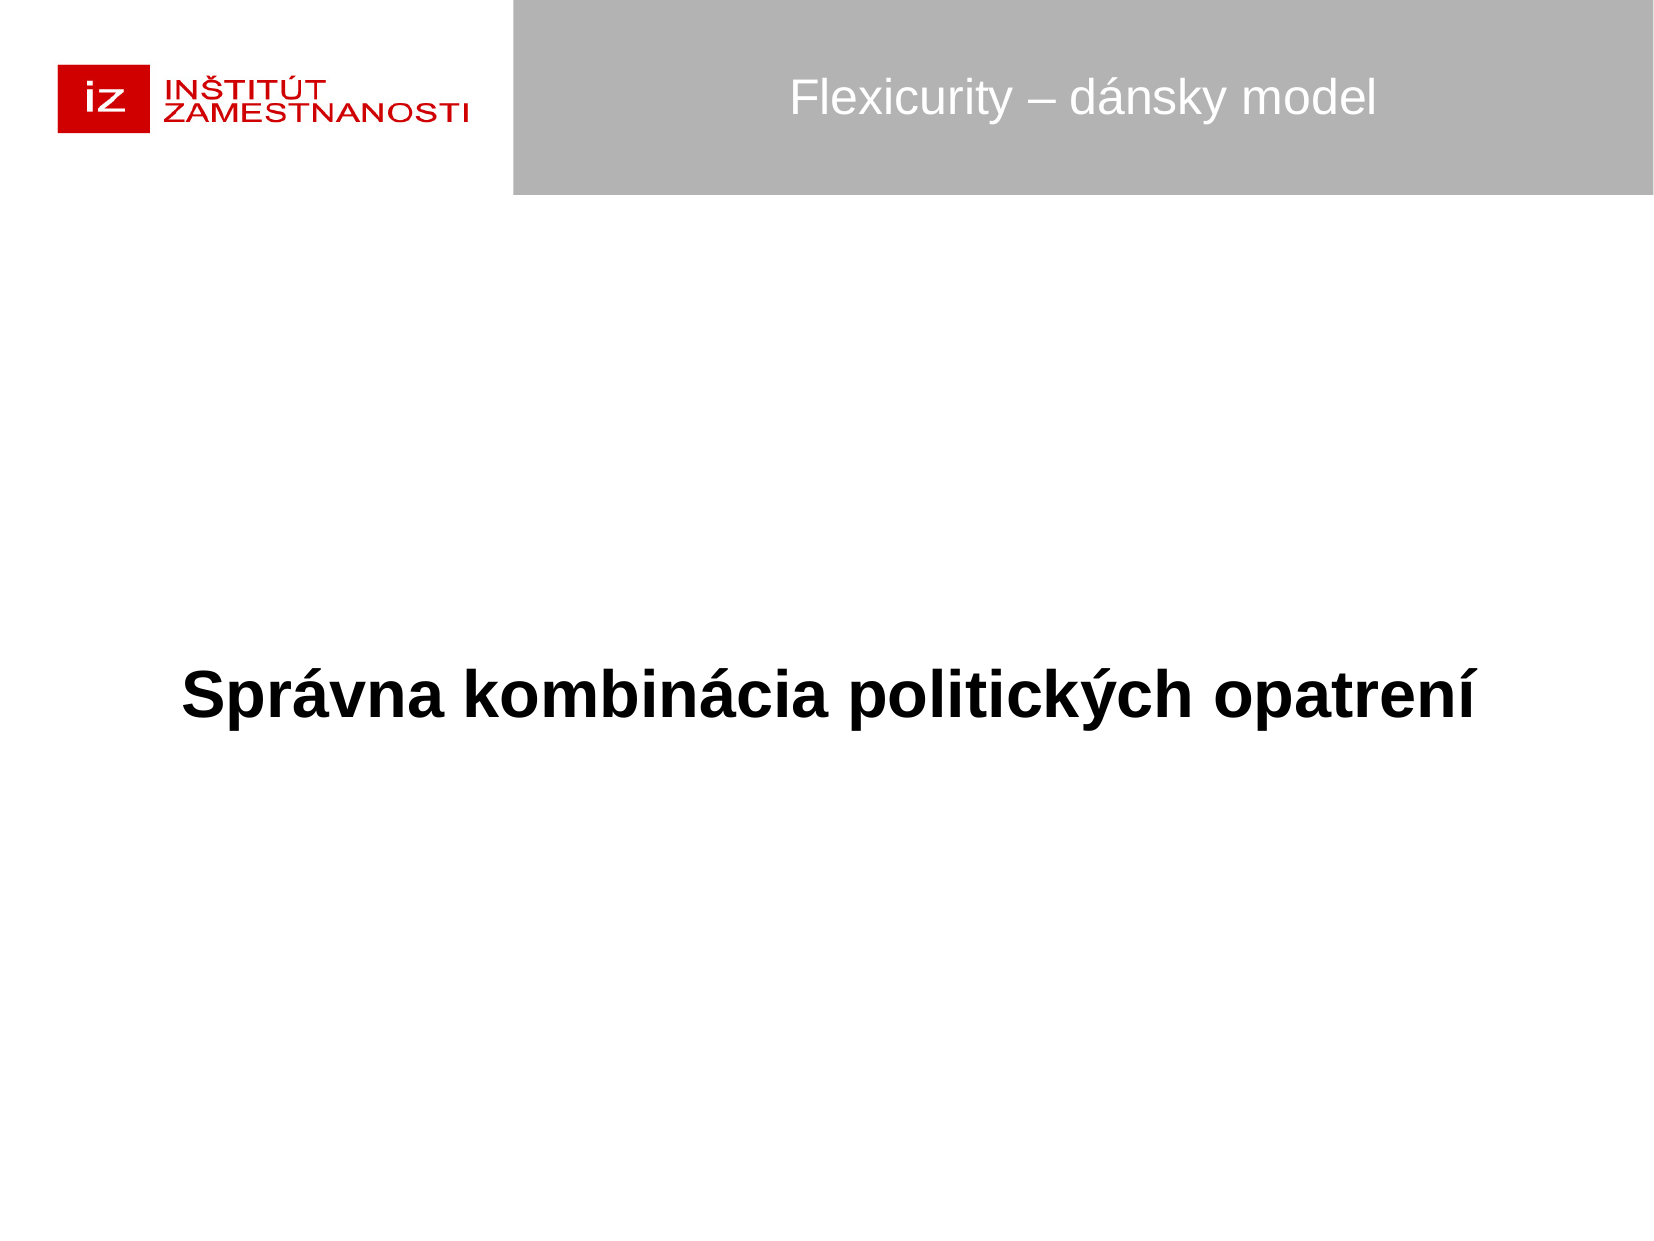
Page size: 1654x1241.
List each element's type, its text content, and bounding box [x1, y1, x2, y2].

text_box Flexicurity – dánsky model [513, 0, 1654, 195]
list Správna kombinácia politických opatrení [123, 346, 1536, 1214]
picture [6, 5, 513, 189]
text_box [0, 0, 1654, 196]
